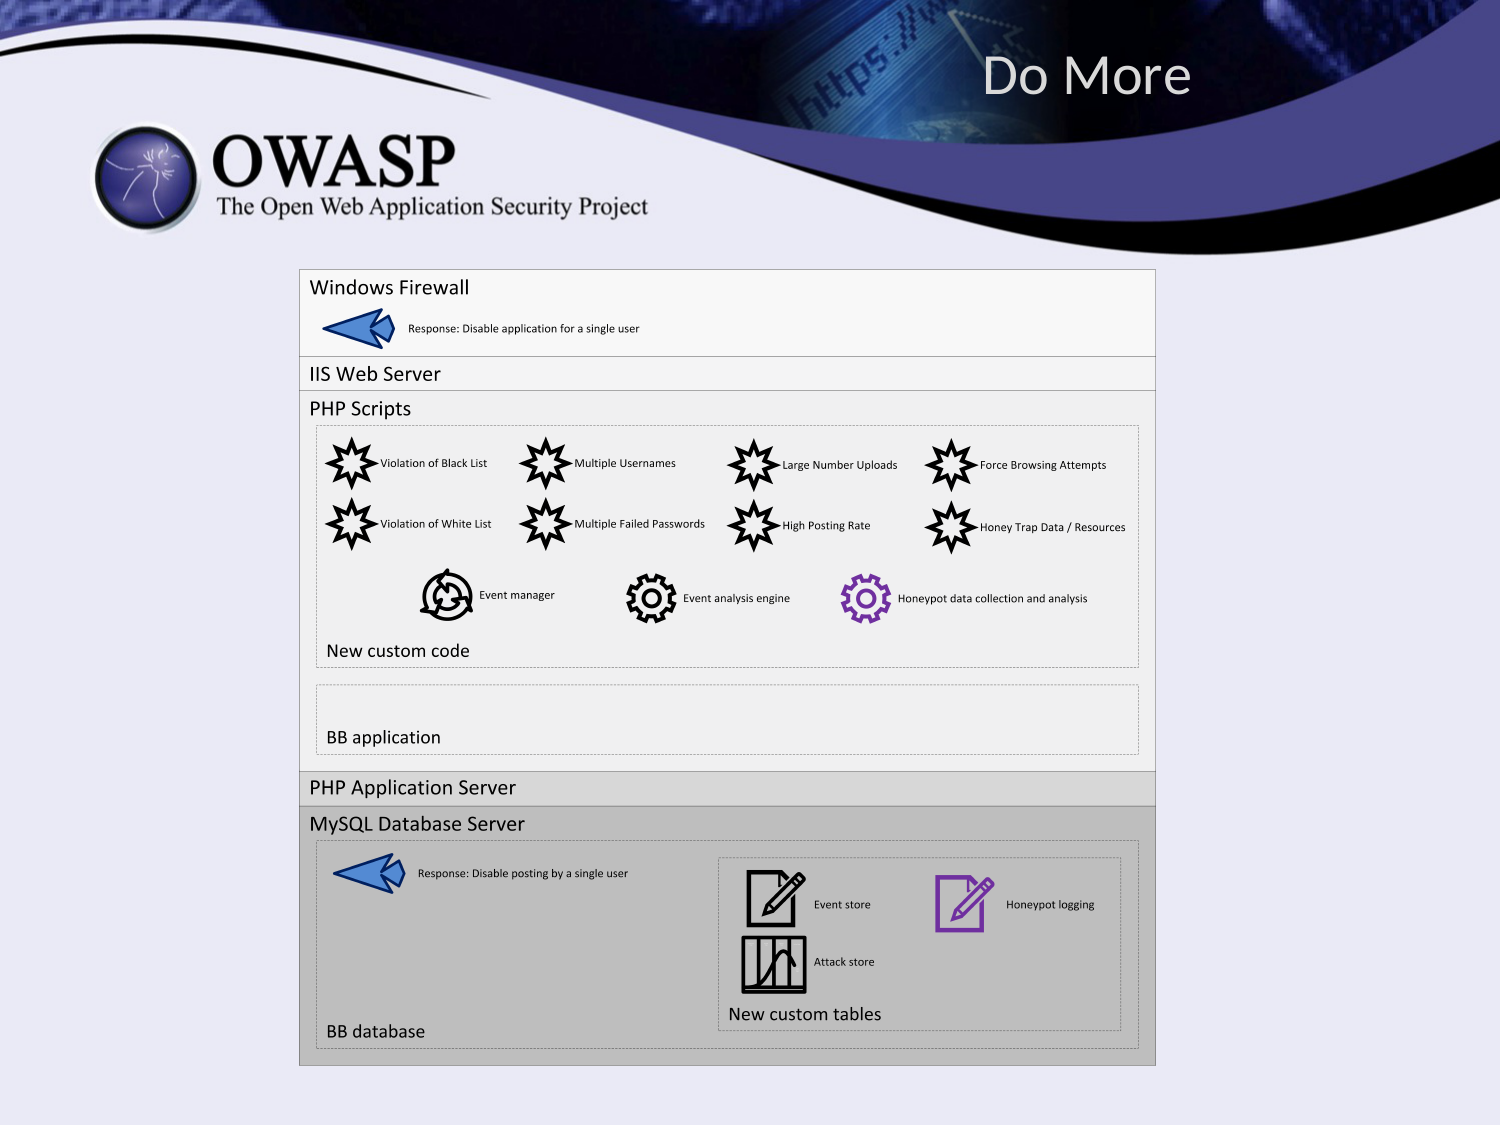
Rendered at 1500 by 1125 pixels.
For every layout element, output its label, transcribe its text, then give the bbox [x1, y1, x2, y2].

picture [0, 0, 1500, 1125]
title Do More [699, 0, 1476, 149]
